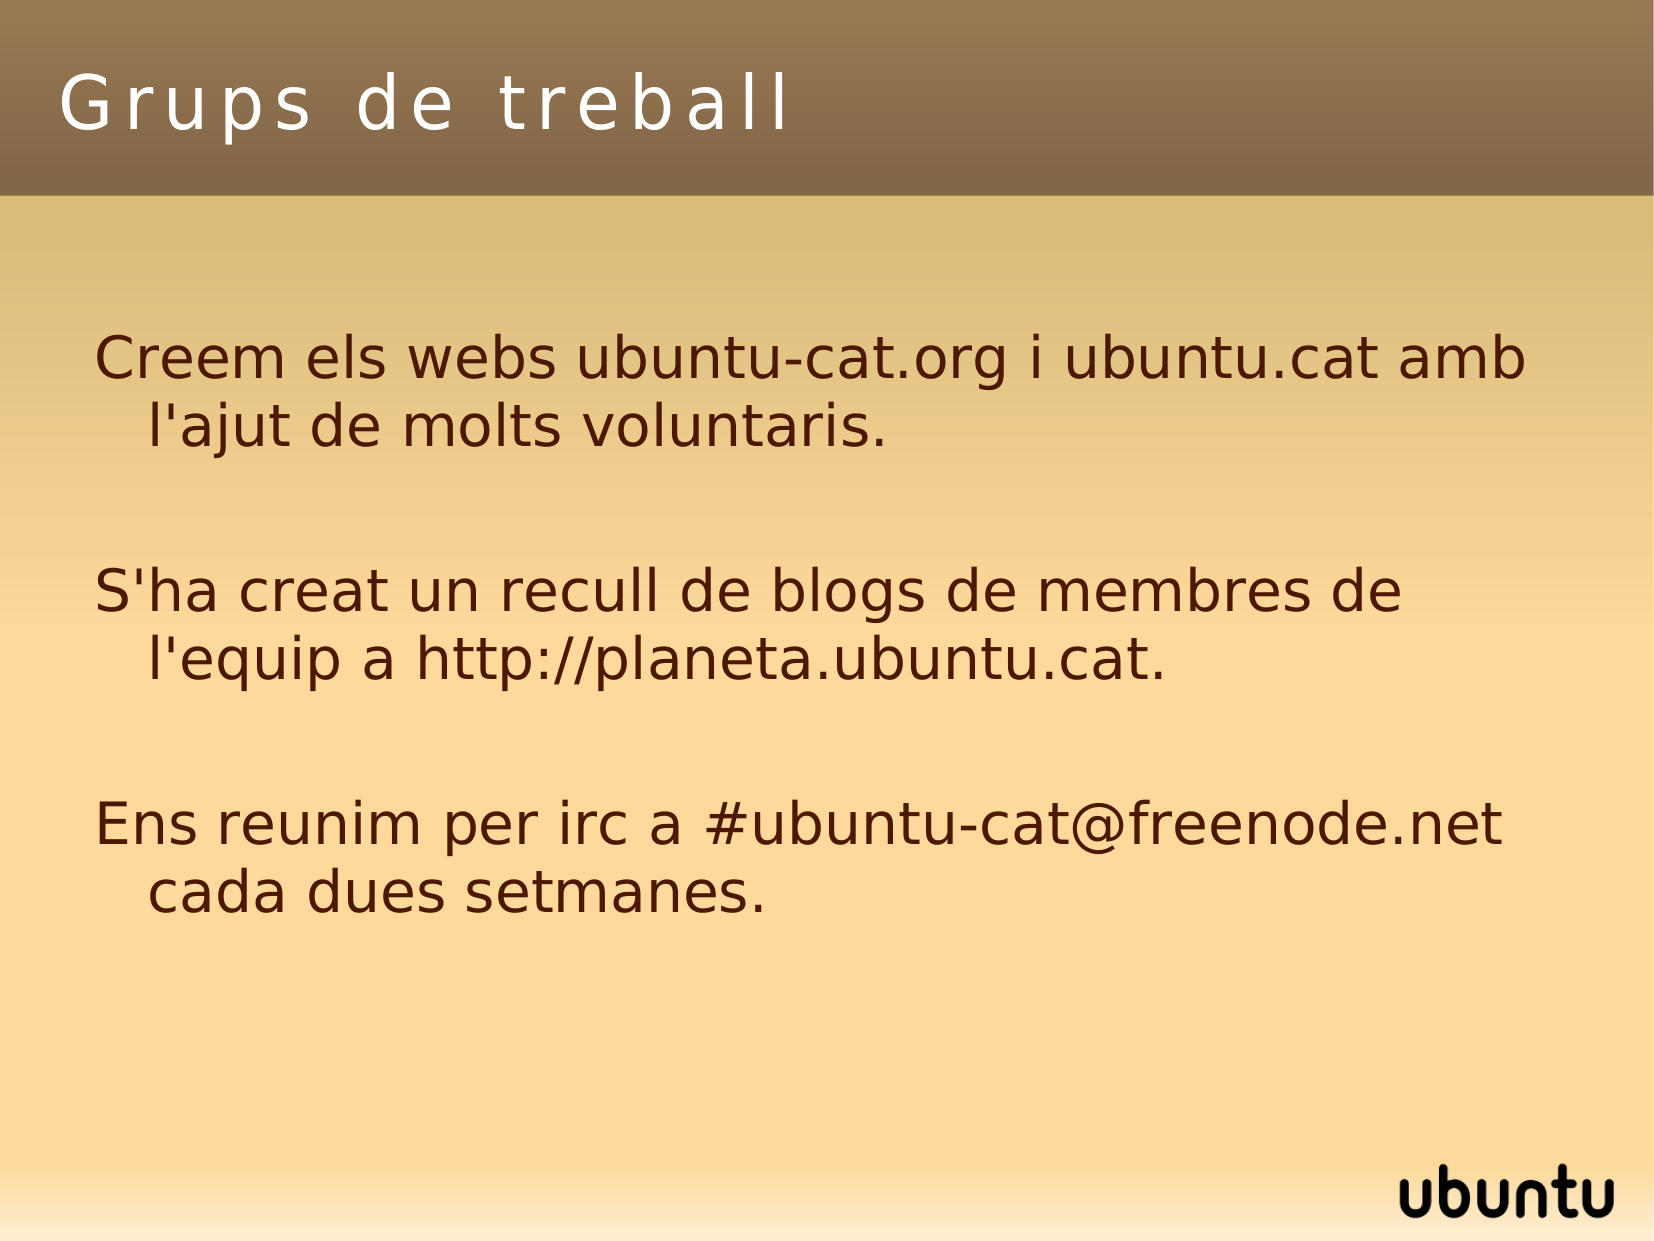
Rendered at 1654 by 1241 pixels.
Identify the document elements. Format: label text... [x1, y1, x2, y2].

picture [0, 0, 1654, 1241]
title Grups de treball [59, 29, 1595, 178]
list Creem els webs ubuntu-cat.org i ubuntu.cat amb l'ajut de molts voluntaris. S'ha creat un recull de blogs de membres de l'equip a http://planeta.ubuntu.cat. Ens reunim per irc a #ubuntu-cat@freenode.net cada dues setmanes. [76, 324, 1565, 1144]
